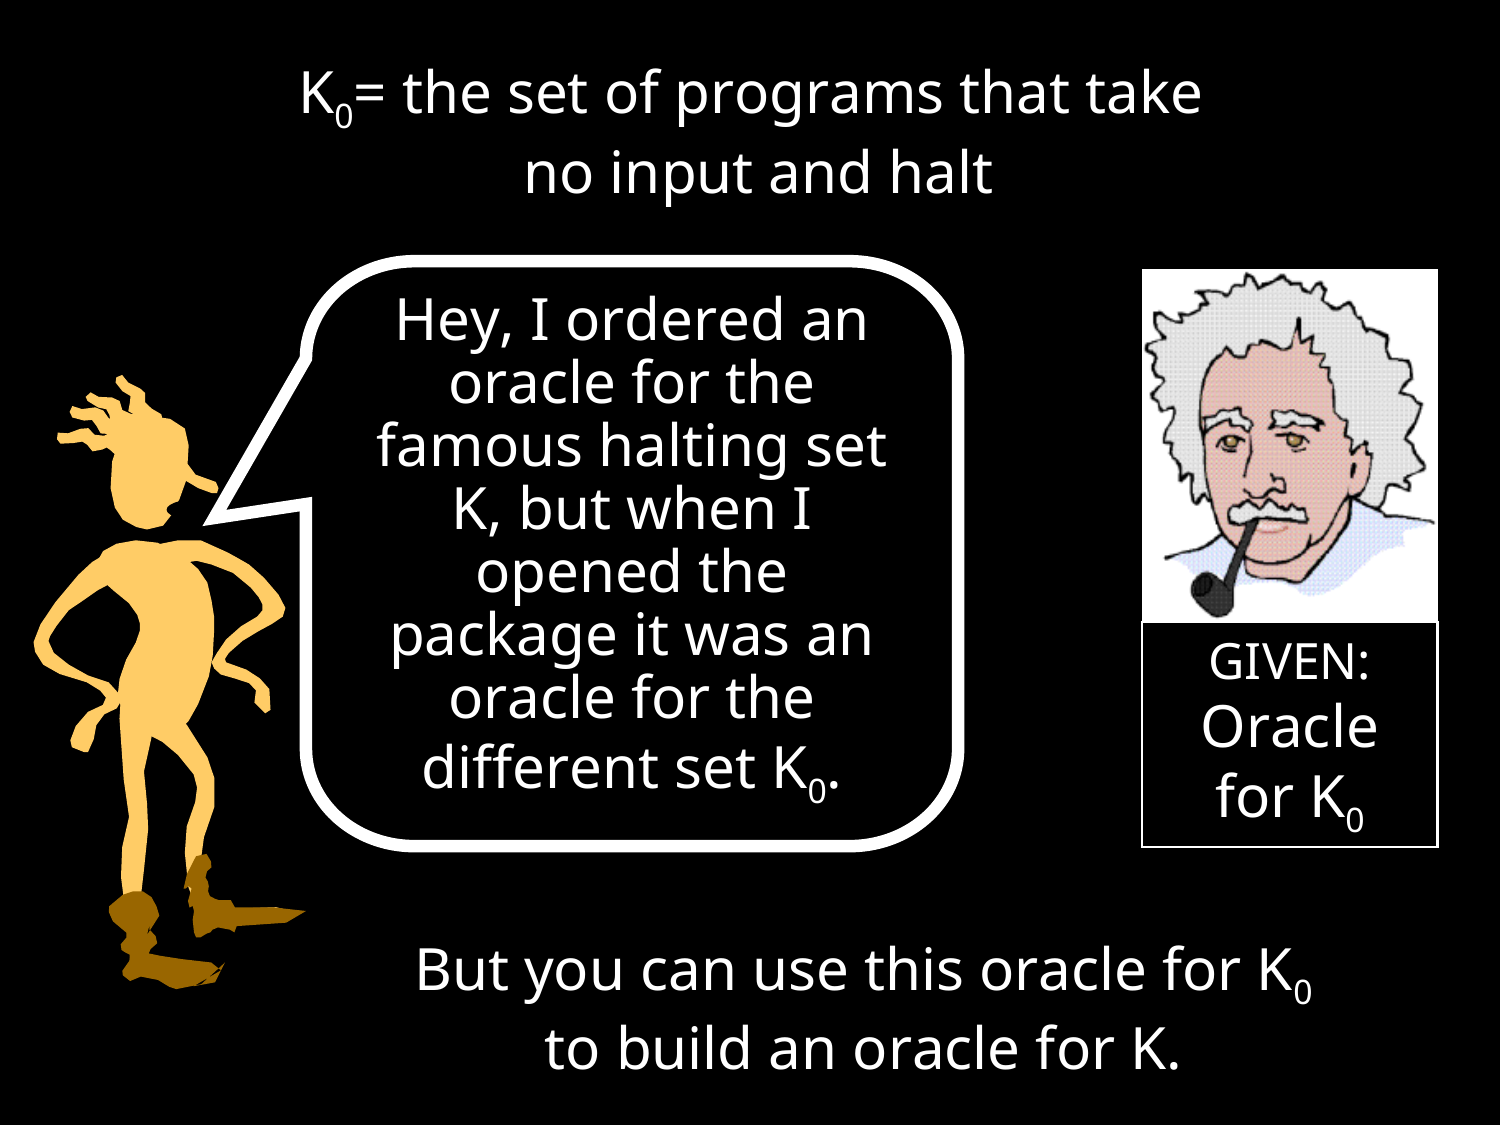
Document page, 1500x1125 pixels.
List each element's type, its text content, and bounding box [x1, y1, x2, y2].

text_box But you can use this oracle for K0 to build an oracle for K. [369, 924, 1358, 1090]
text_box [56, 374, 219, 530]
text_box K0= the set of programs that take no input and halt [253, 47, 1264, 213]
text_box GIVEN:Oracle for K0 [1142, 621, 1438, 847]
text_box Hey, I ordered an oracle for the famous halting set K, but when I opened the package it was an oracle for the different set K0. [214, 261, 959, 847]
text_box [33, 540, 307, 990]
picture [1142, 269, 1438, 621]
